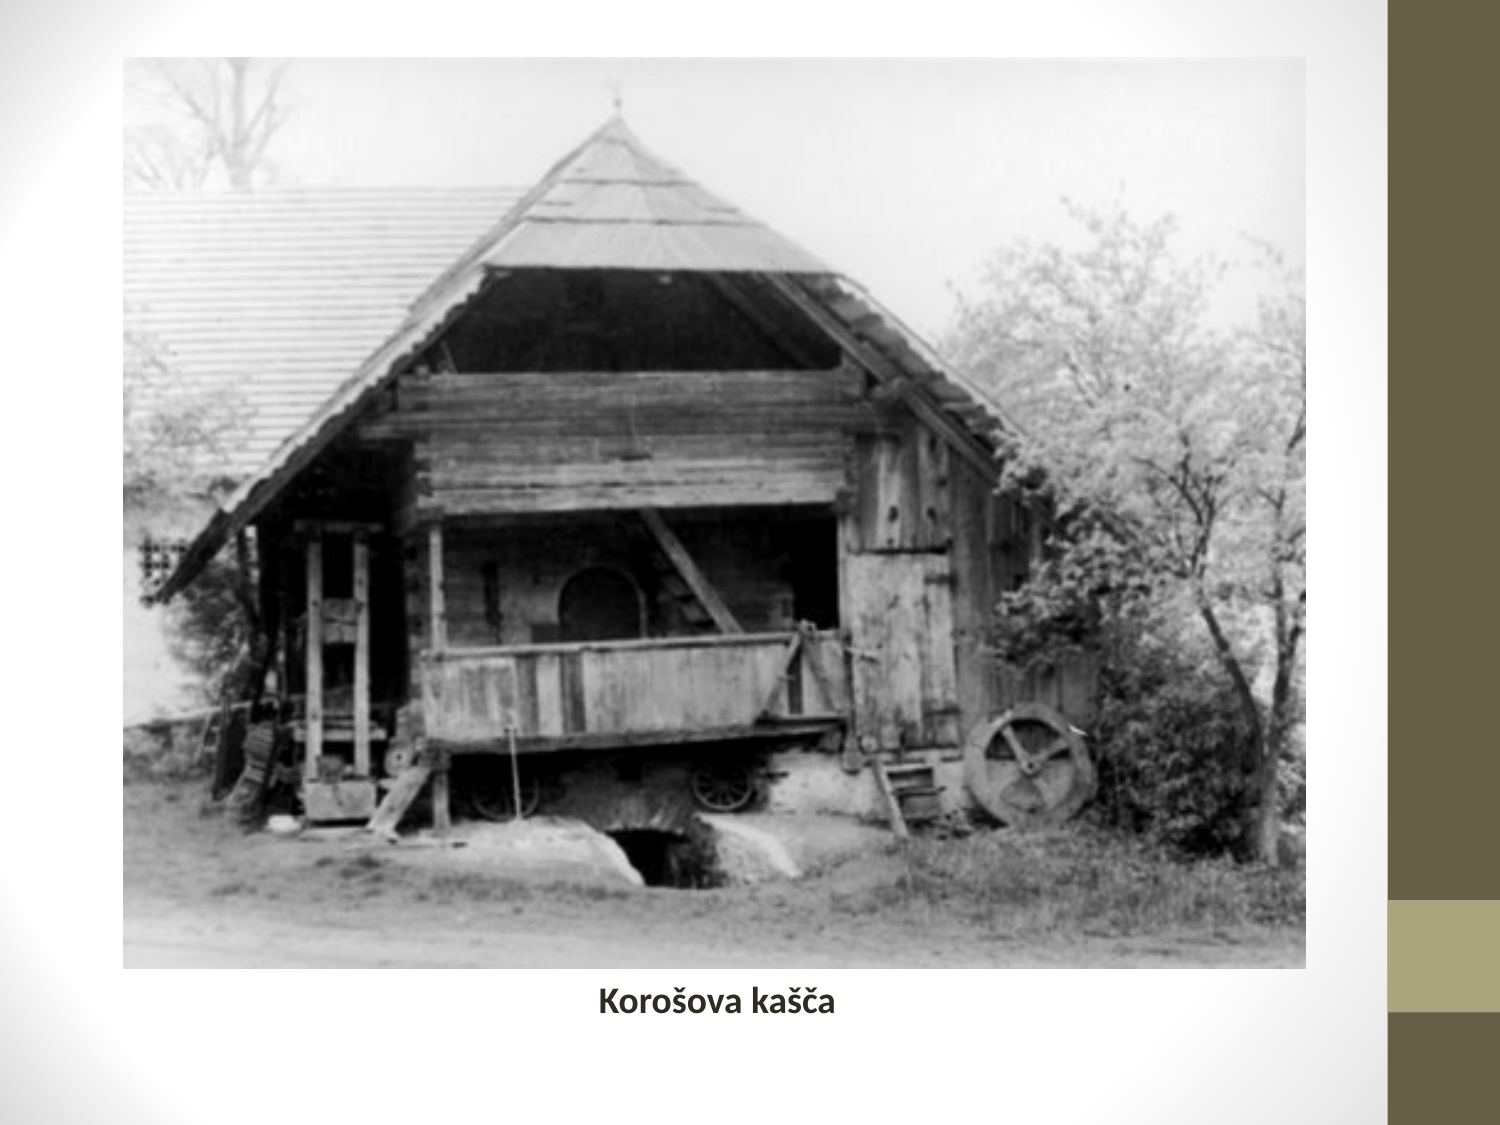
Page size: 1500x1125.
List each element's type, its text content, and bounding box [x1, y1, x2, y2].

text_box Korošova kašča [583, 968, 852, 1029]
picture [0, 0, 1387, 1125]
